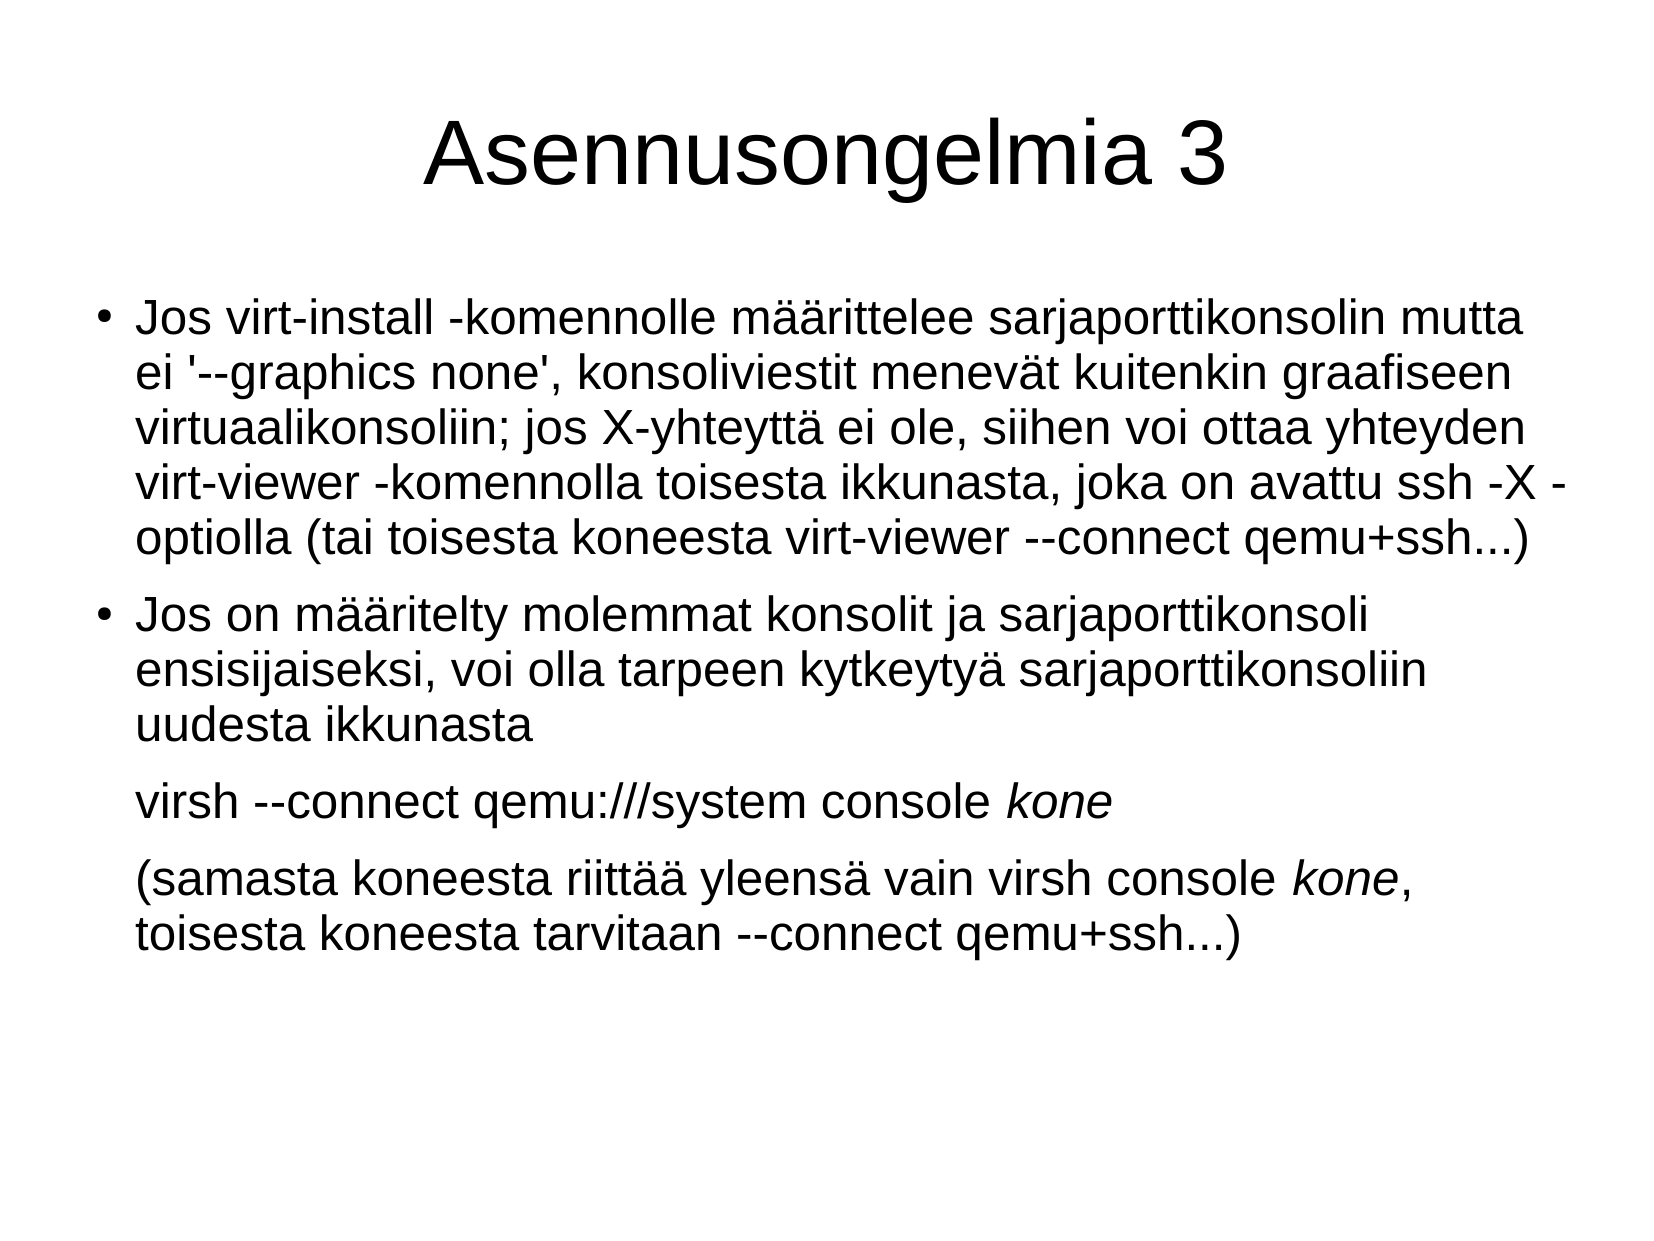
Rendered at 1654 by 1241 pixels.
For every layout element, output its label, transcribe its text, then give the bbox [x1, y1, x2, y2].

list Jos virt-install -komennolle määrittelee sarjaporttikonsolin mutta ei '--graphics none', konsoliviestit menevät kuitenkin graafiseen virtuaalikonsoliin; jos X-yhteyttä ei ole, siihen voi ottaa yhteyden virt-viewer -komennolla toisesta ikkunasta, joka on avattu ssh -X -optiolla (tai toisesta koneesta virt-viewer --connect qemu+ssh...) Jos on määritelty molemmat konsolit ja sarjaporttikonsoli ensisijaiseksi, voi olla tarpeen kytkeytyä sarjaporttikonsoliin uudesta ikkunasta virsh --connect qemu:///system console kone (samasta koneesta riittää yleensä vain virsh console kone, toisesta koneesta tarvitaan --connect qemu+ssh...) [82, 290, 1571, 1010]
title Asennusongelmia 3 [82, 49, 1571, 257]
